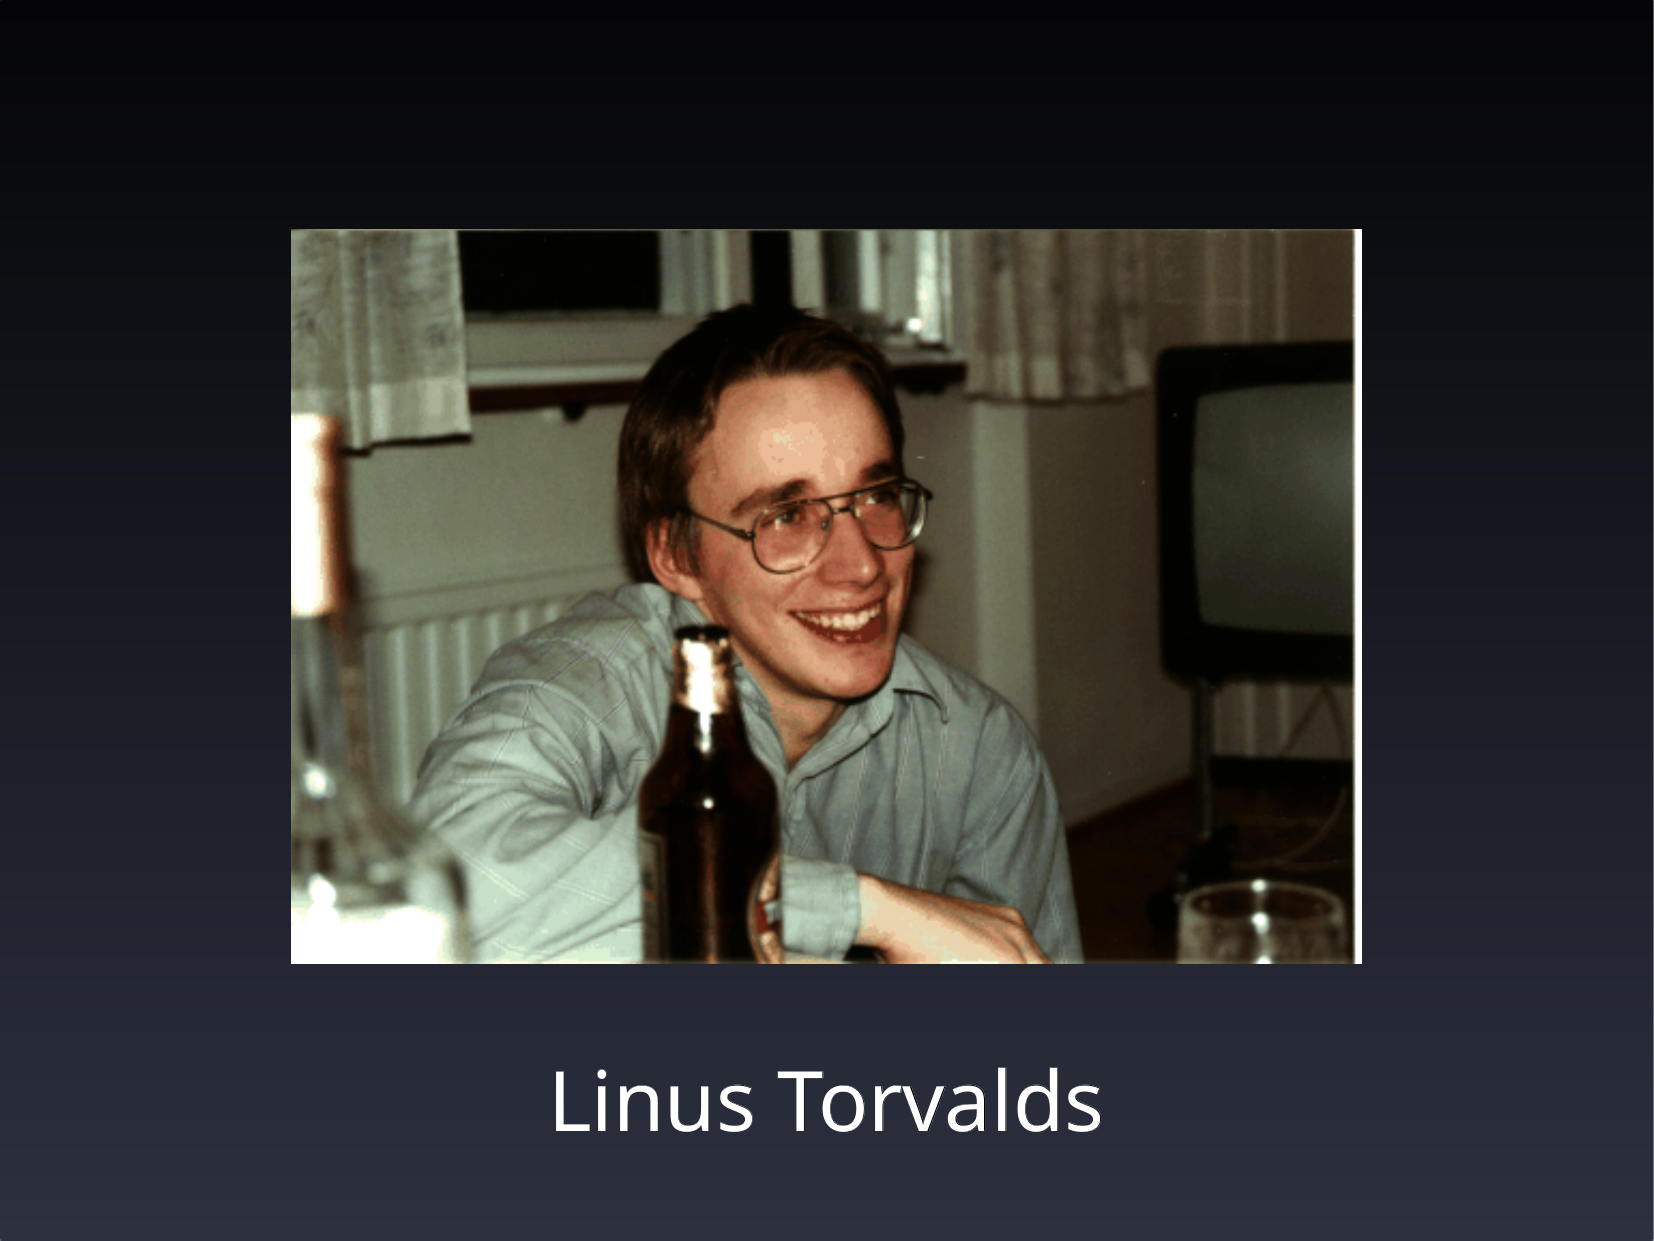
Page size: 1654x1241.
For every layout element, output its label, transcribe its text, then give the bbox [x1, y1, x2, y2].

picture [0, 0, 1654, 1241]
text_box Linus Torvalds [206, 1034, 1447, 1145]
